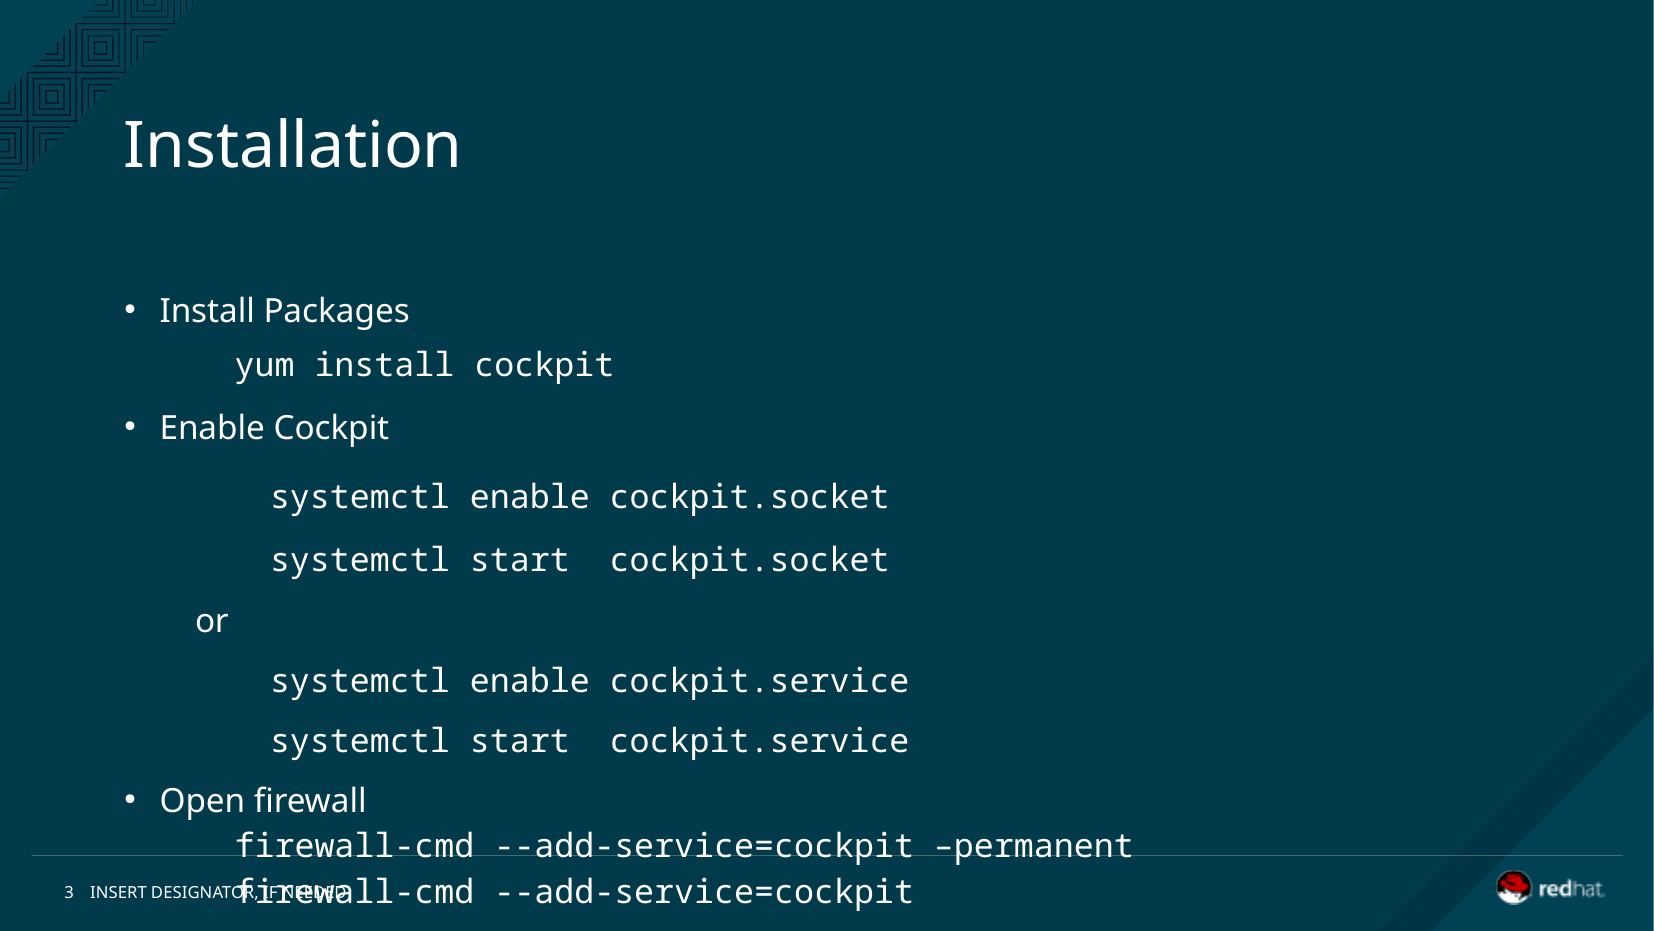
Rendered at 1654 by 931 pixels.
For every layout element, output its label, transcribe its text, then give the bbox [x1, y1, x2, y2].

picture [70, 33, 74, 61]
title Installation [124, 0, 1530, 187]
picture [1110, 844, 1120, 856]
picture [1497, 871, 1532, 904]
picture [1024, 845, 1029, 856]
picture [1031, 845, 1036, 856]
picture [1017, 845, 1022, 856]
picture [1070, 844, 1077, 856]
picture [1540, 879, 1605, 897]
text_box Install Packages yum install cockpit Enable Cockpit systemctl enable cockpit.socket systemctl start cockpit.socket or systemctl enable cockpit.service systemctl start cockpit.service Open firewall firewall-cmd --add-service=cockpit –permanent firewall-cmd --add-service=cockpit [124, 286, 1501, 807]
